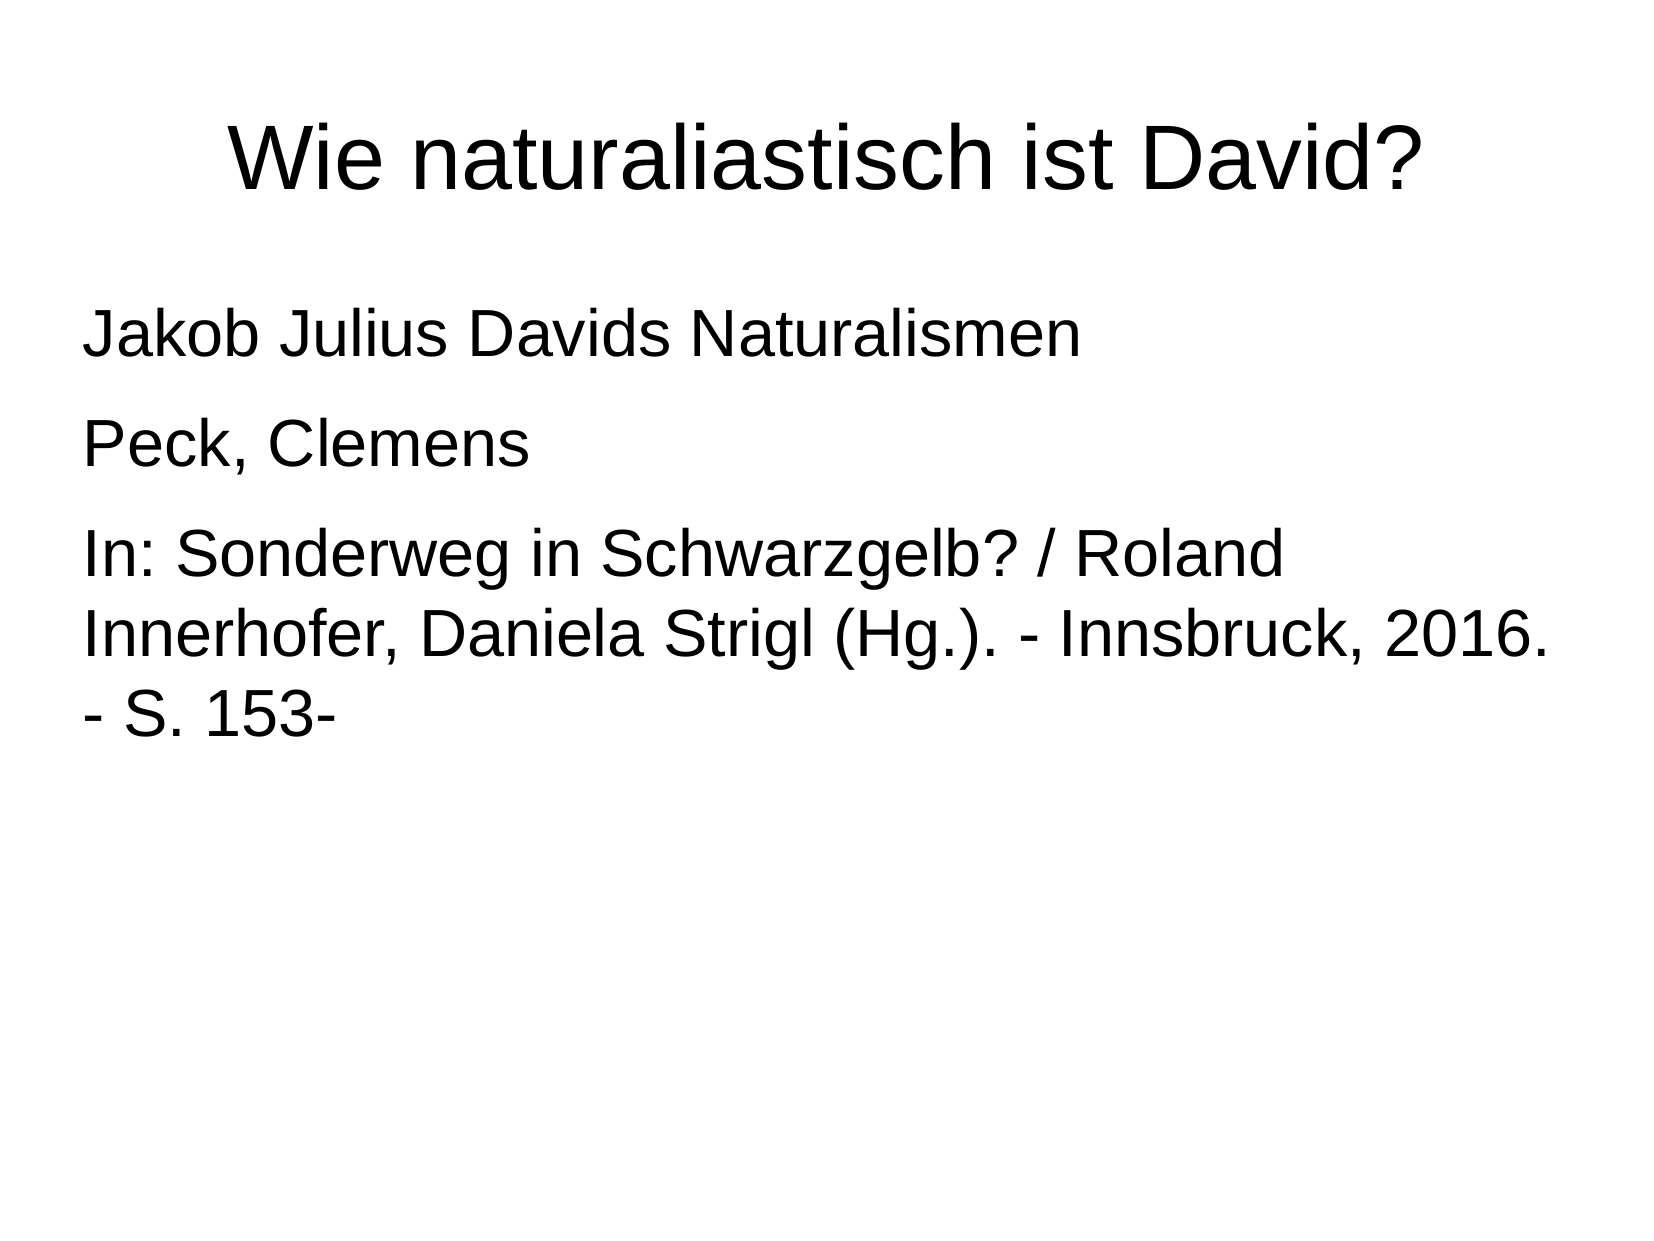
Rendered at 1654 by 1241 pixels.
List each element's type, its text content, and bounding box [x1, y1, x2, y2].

list Jakob Julius Davids Naturalismen Peck, Clemens In: Sonderweg in Schwarzgelb? / Roland Innerhofer, Daniela Strigl (Hg.). - Innsbruck, 2016. - S. 153- [82, 290, 1571, 1010]
title Wie naturaliastisch ist David? [82, 49, 1571, 257]
